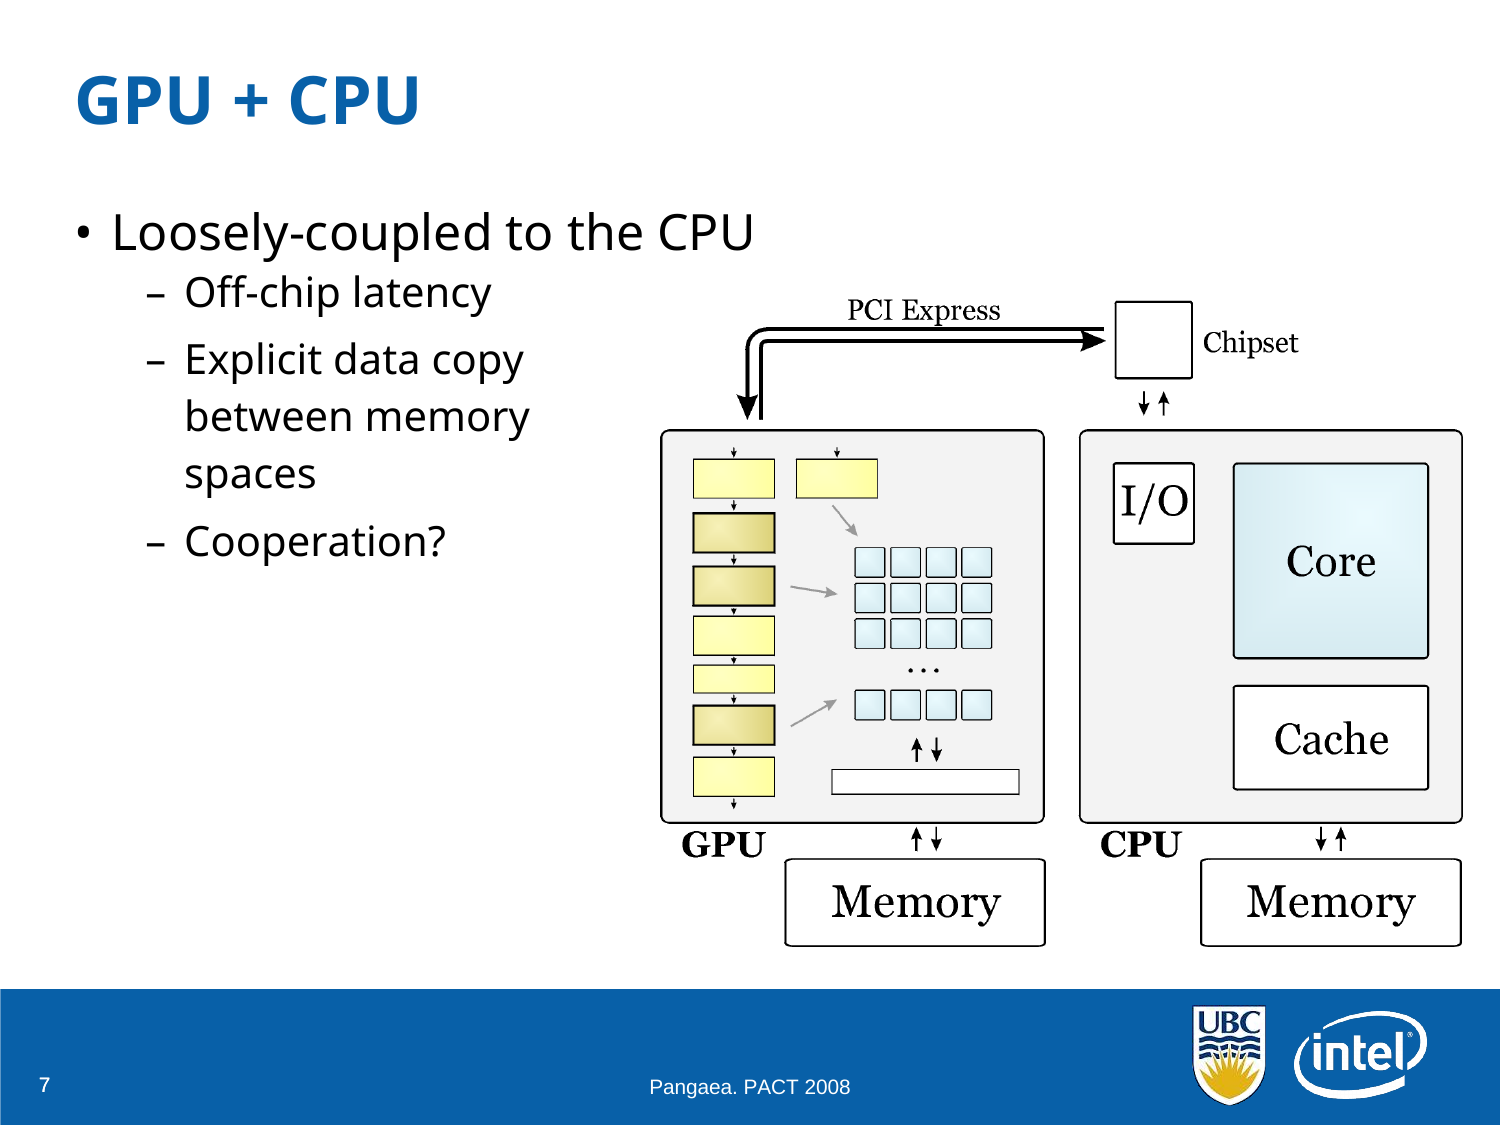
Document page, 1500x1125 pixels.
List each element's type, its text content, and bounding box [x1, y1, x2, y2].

list Off-chip latency Explicit data copy between memory spaces Cooperation? [89, 262, 638, 977]
picture [1192, 1005, 1266, 1106]
title GPU + CPU [74, 25, 1427, 172]
list Loosely-coupled to the CPU [74, 197, 1427, 992]
picture [660, 299, 1463, 947]
picture [1294, 1011, 1427, 1099]
